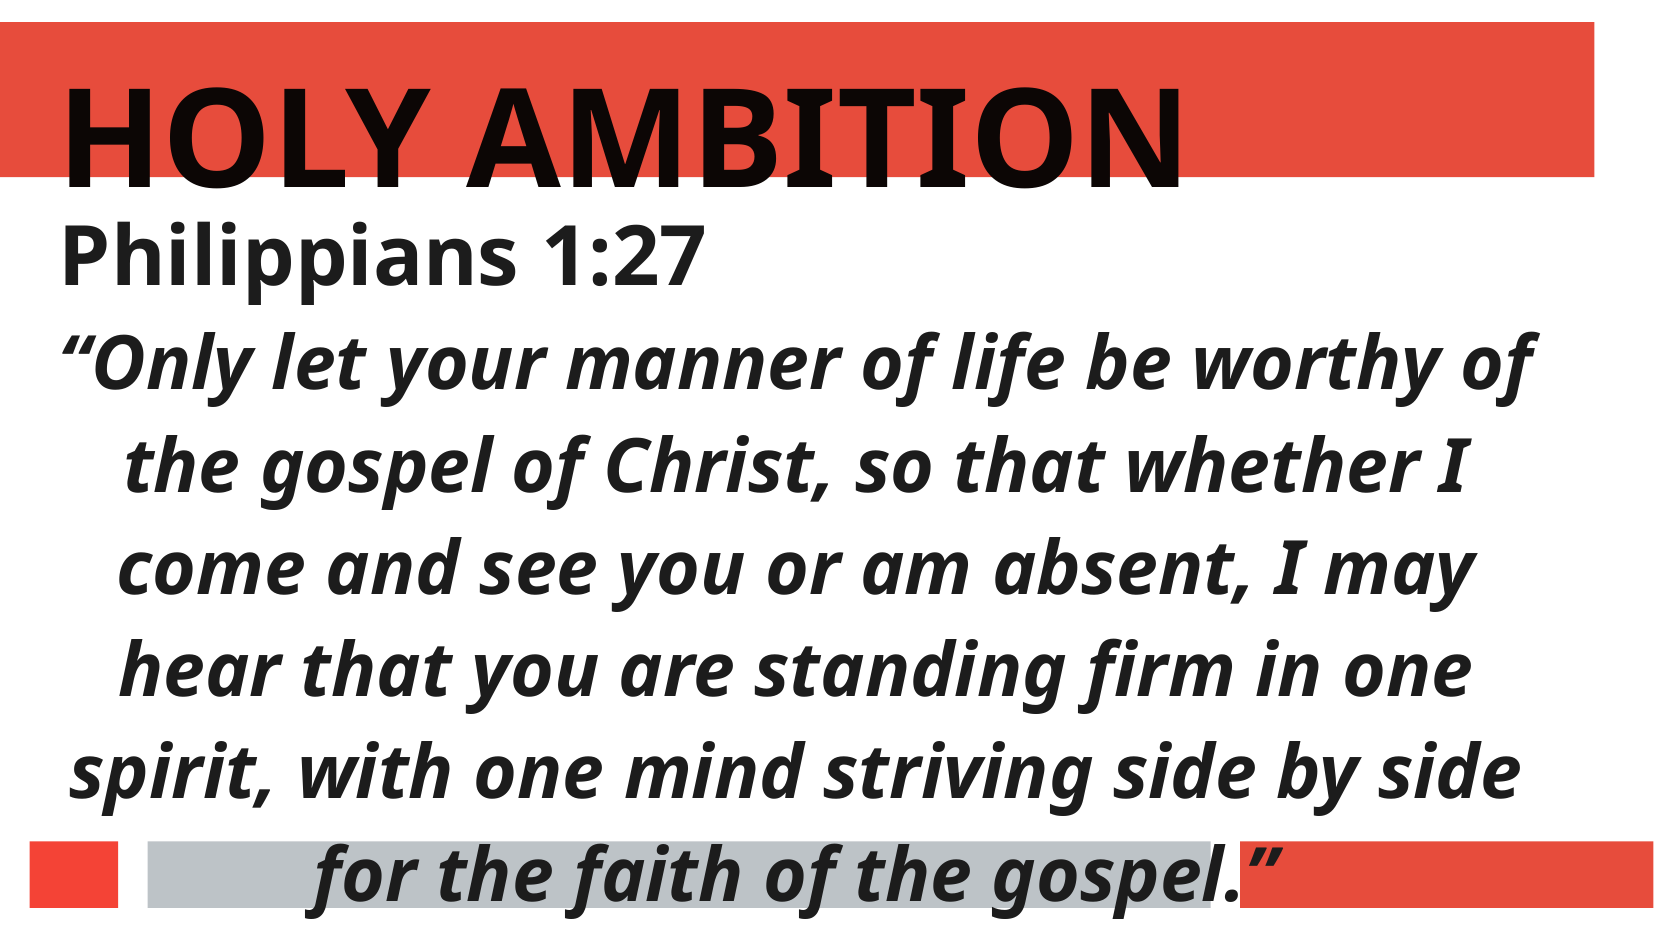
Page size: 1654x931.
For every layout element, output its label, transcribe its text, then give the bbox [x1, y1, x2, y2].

title HOLY AMBITION [57, 40, 1546, 197]
subtitle Philippians 1:27 “Only let your manner of life be worthy of the gospel of Christ, so that whether I come and see you or am absent, I may hear that you are standing firm in one spirit, with one mind striving side by side for the faith of the gospel.” [59, 196, 1565, 820]
